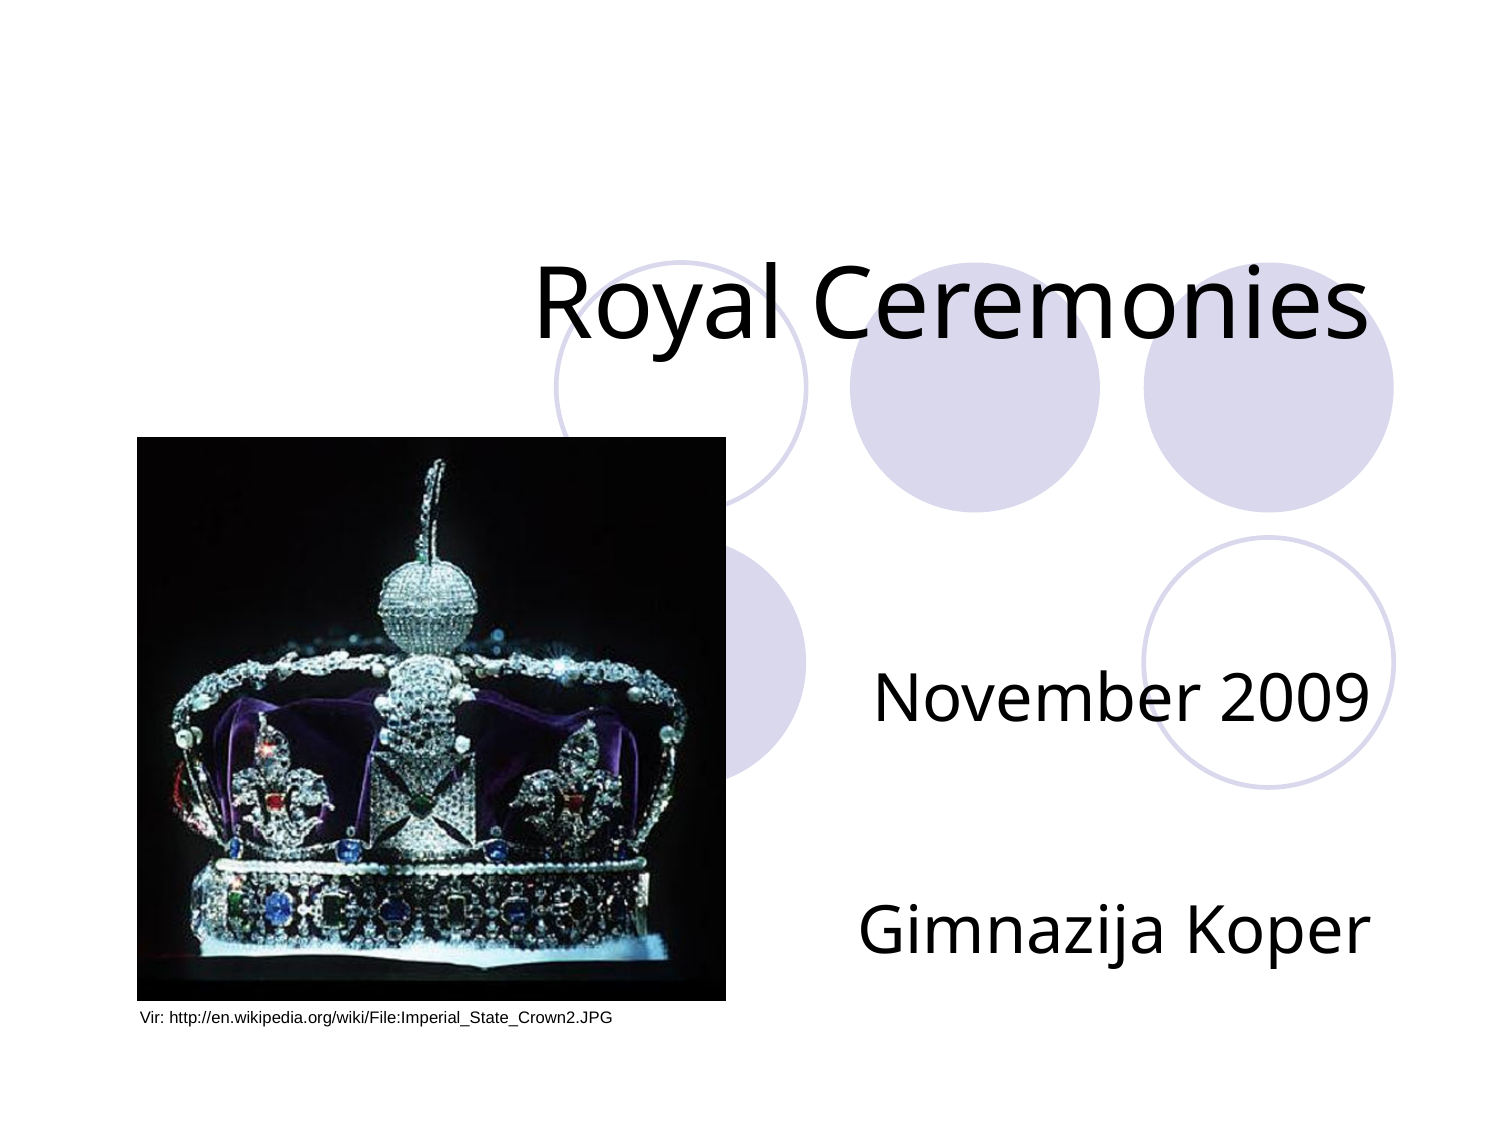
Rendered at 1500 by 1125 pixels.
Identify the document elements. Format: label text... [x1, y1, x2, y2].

text_box Vir: http://en.wikipedia.org/wiki/File:Imperial_State_Crown2.JPG [124, 999, 788, 1035]
text_box [137, 437, 725, 999]
subtitle November 2009 Gimnazija Koper [725, 662, 1388, 975]
title Royal Ceremonies [112, 125, 1388, 367]
